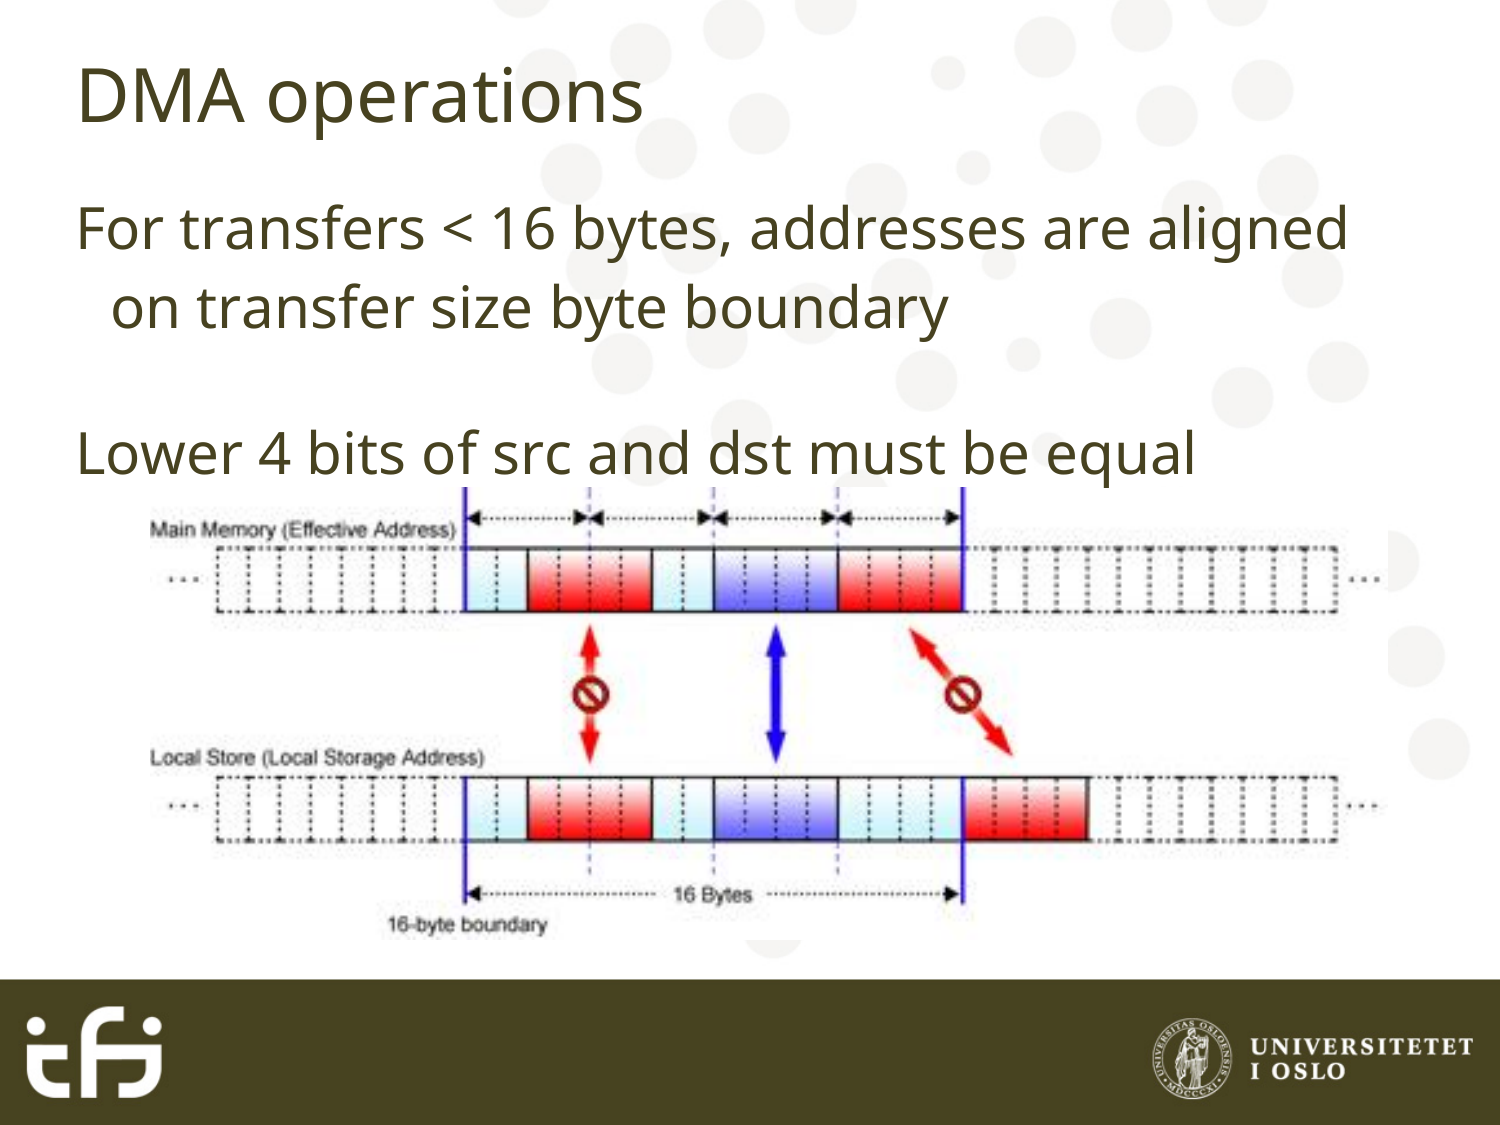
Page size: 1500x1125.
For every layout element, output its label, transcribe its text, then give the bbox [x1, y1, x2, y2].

picture [0, 0, 1500, 1125]
title DMA operations [75, 40, 1426, 146]
list For transfers < 16 bytes, addresses are aligned on transfer size byte boundary Lower 4 bits of src and dst must be equal [75, 187, 1426, 923]
